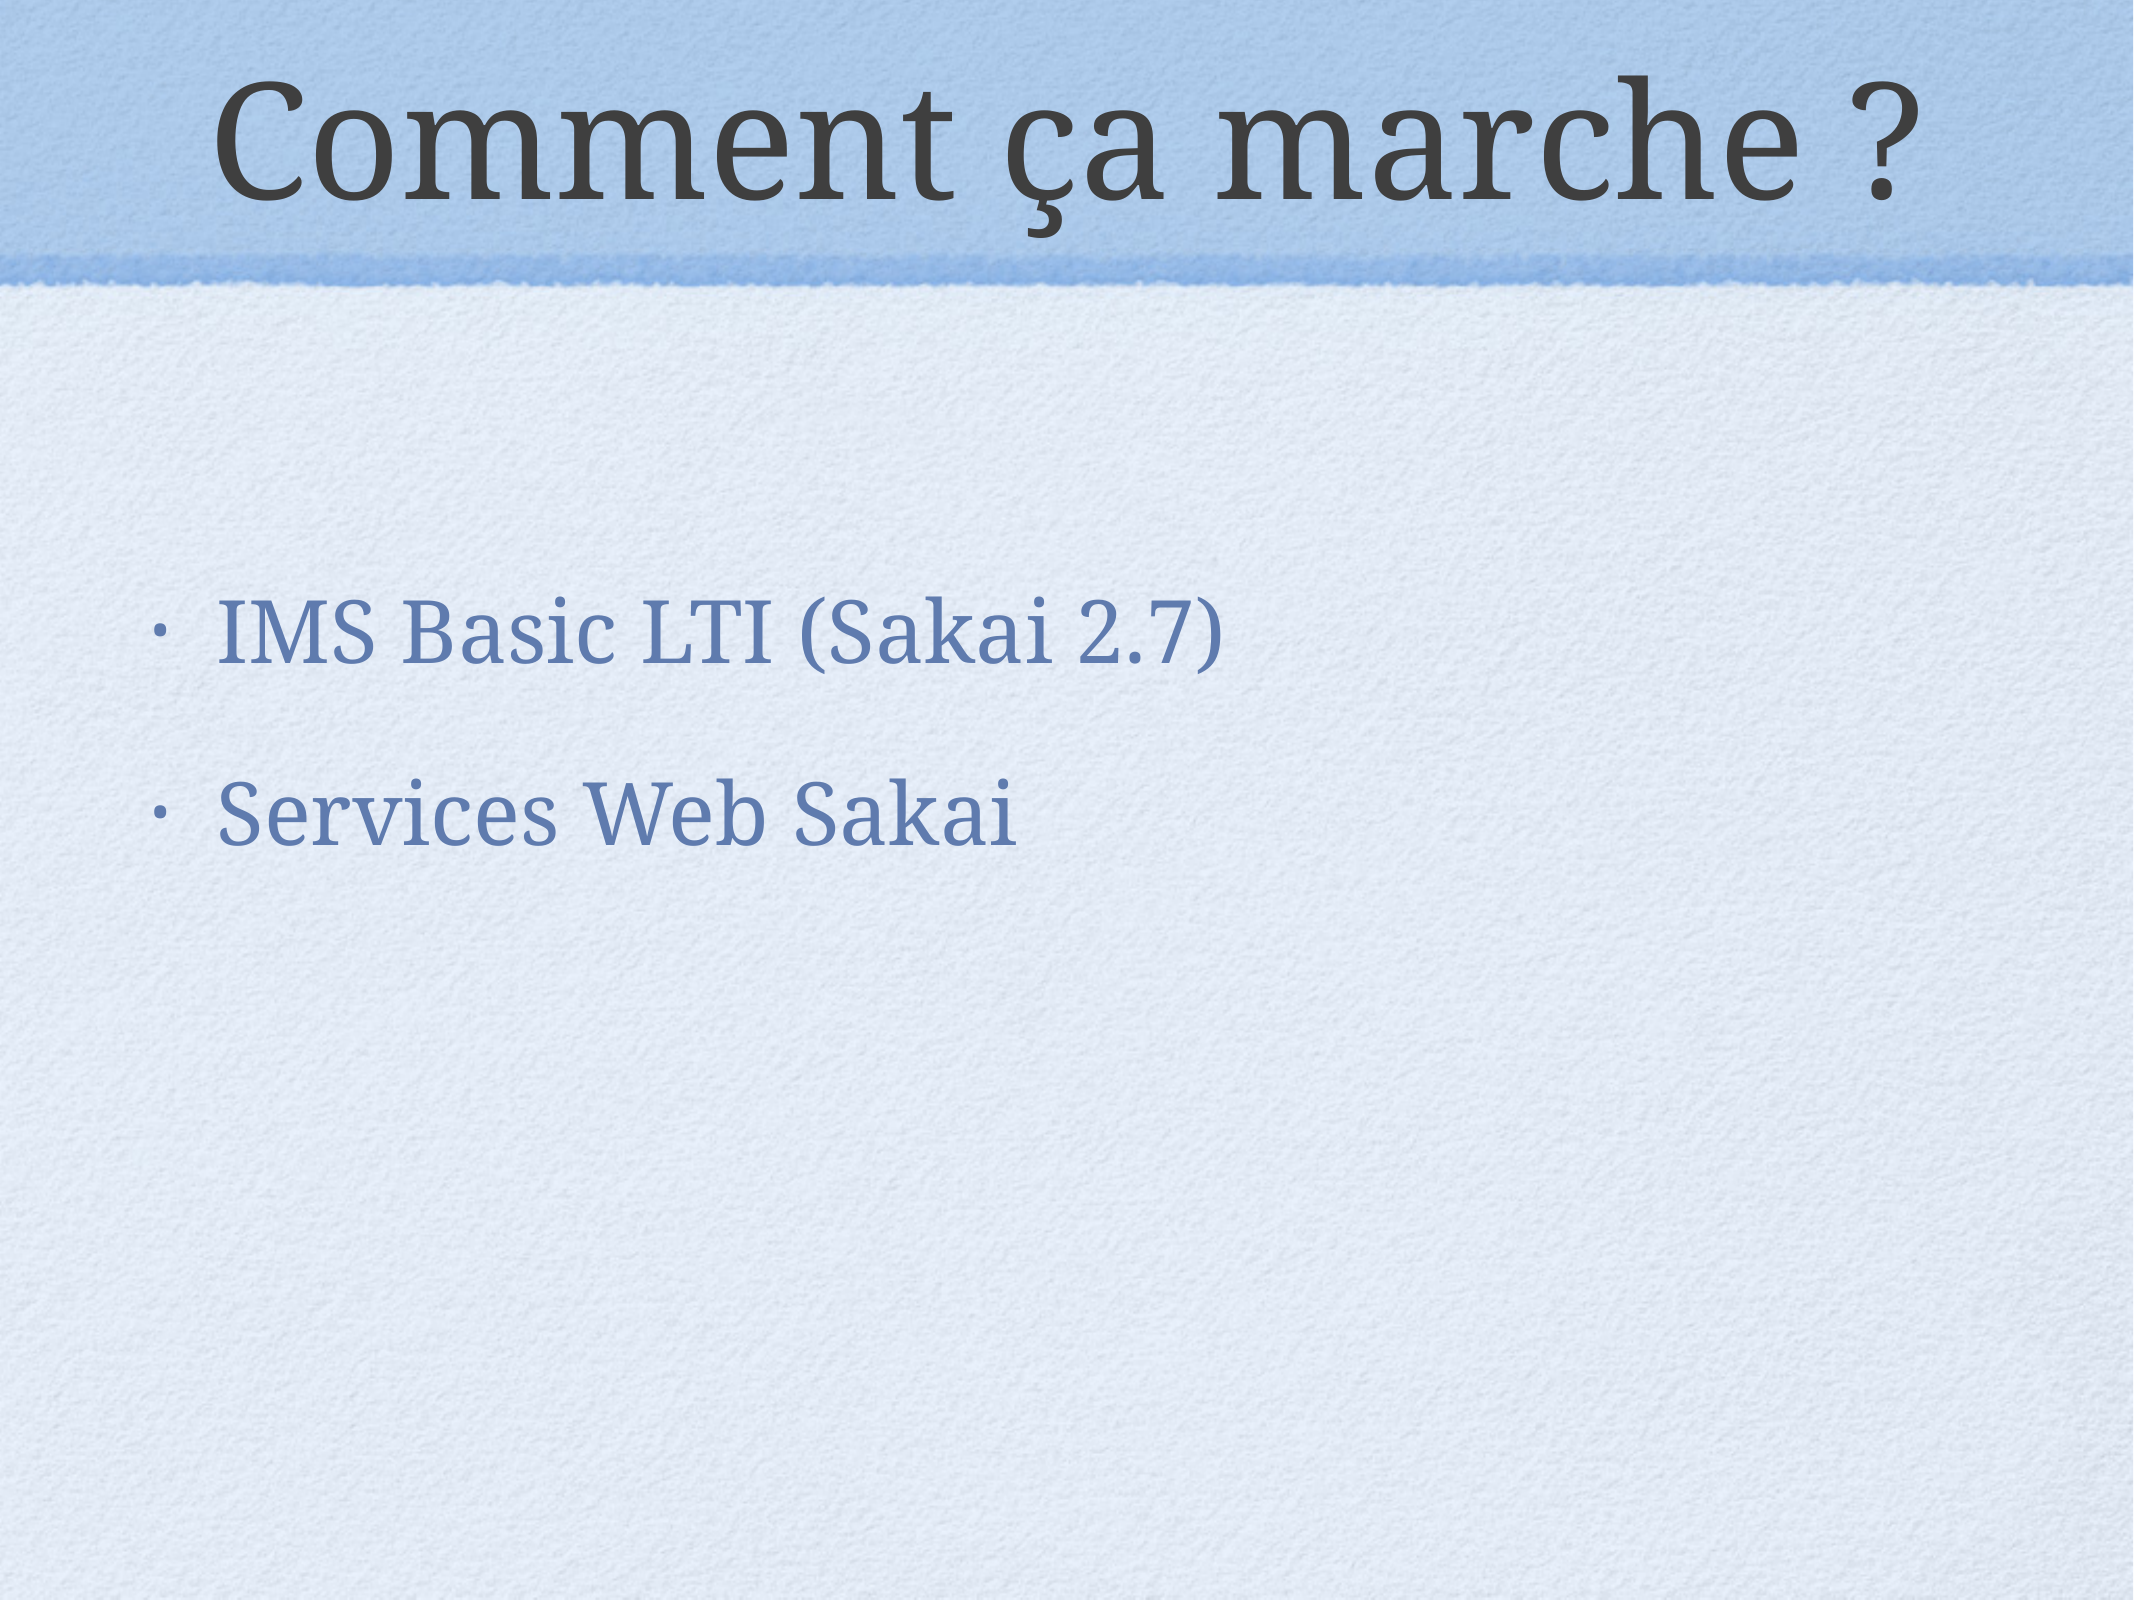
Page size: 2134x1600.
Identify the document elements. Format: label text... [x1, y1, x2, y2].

picture [0, 0, 2134, 1600]
list IMS Basic LTI (Sakai 2.7) Services Web Sakai [72, 182, 2061, 1258]
title Comment ça marche ? [72, 0, 2061, 182]
